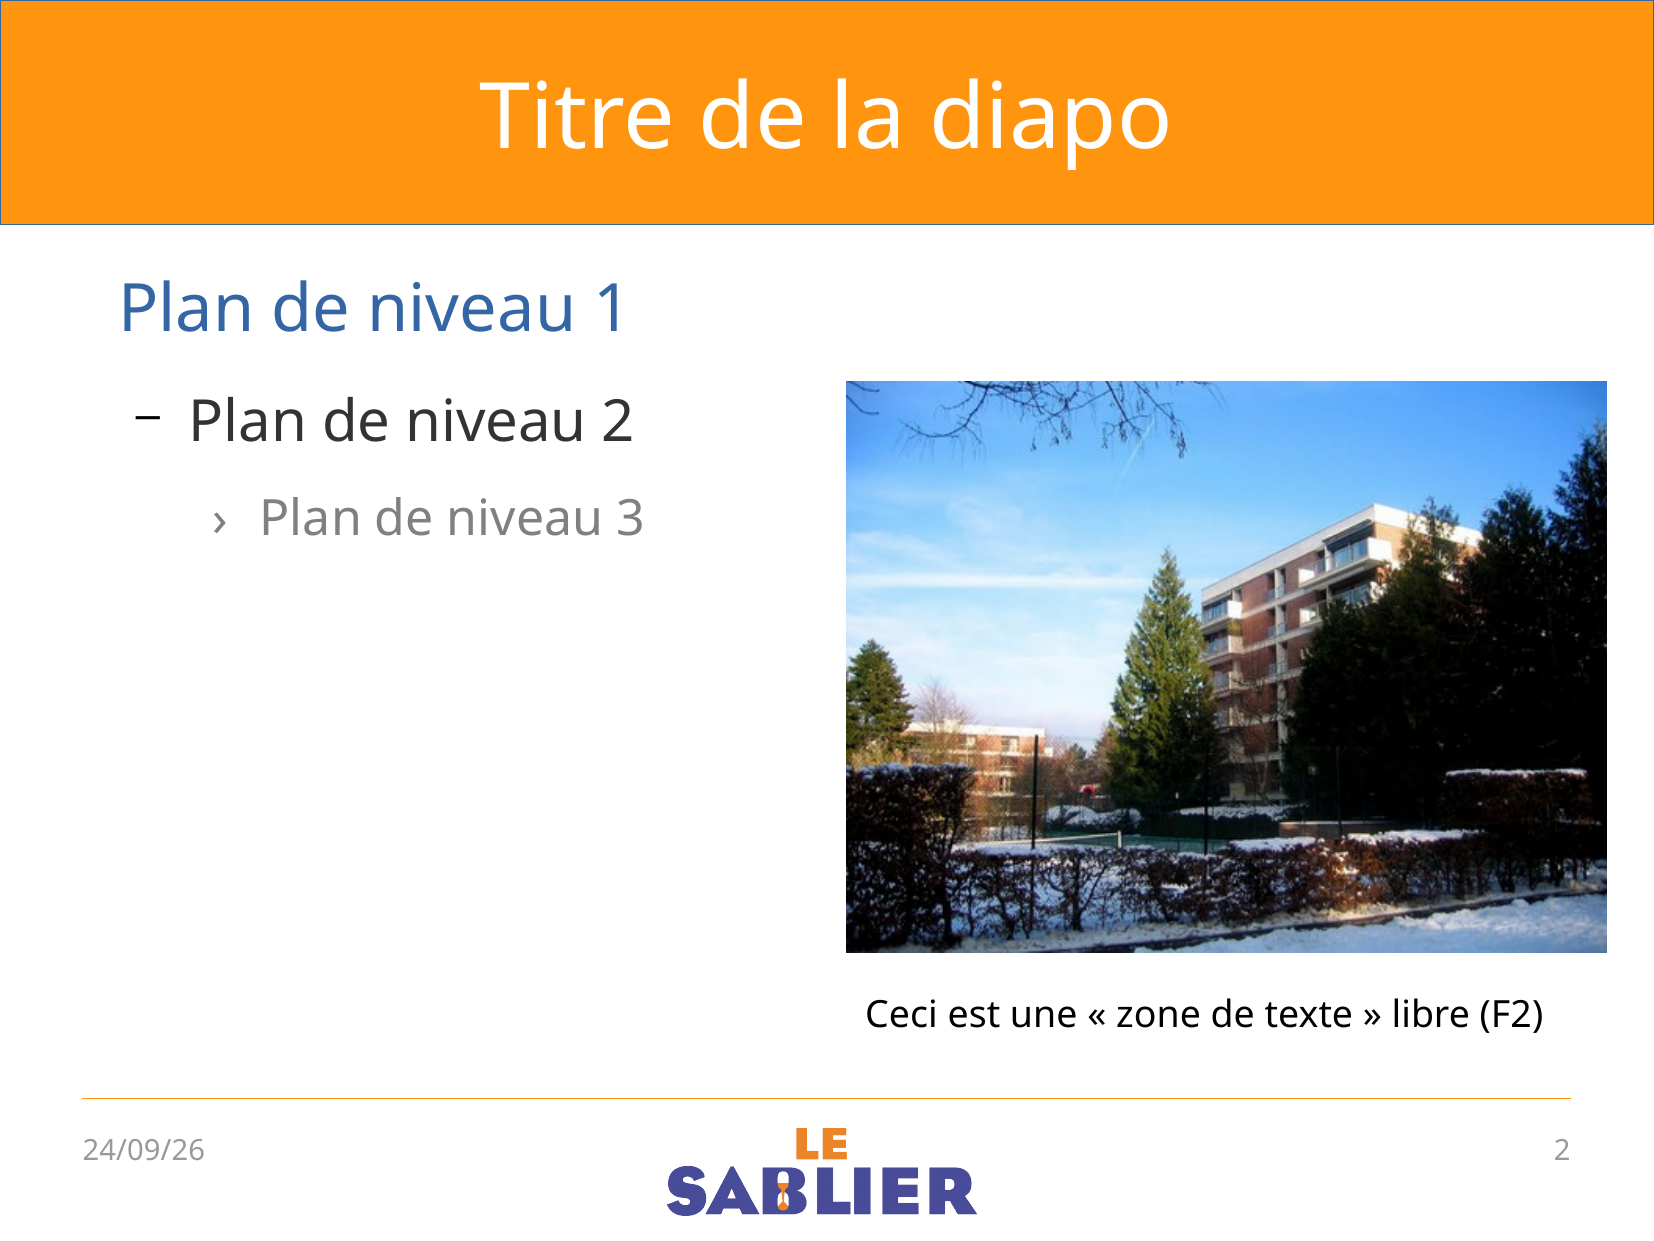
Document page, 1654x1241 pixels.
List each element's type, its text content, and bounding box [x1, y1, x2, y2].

text_box Ceci est une « zone de texte » libre (F2) [850, 980, 1619, 1052]
picture [846, 381, 1607, 953]
title Titre de la diapo [82, 47, 1571, 189]
list Plan de niveau 1 Plan de niveau 2 Plan de niveau 3 [47, 259, 809, 1075]
picture [667, 1128, 977, 1216]
